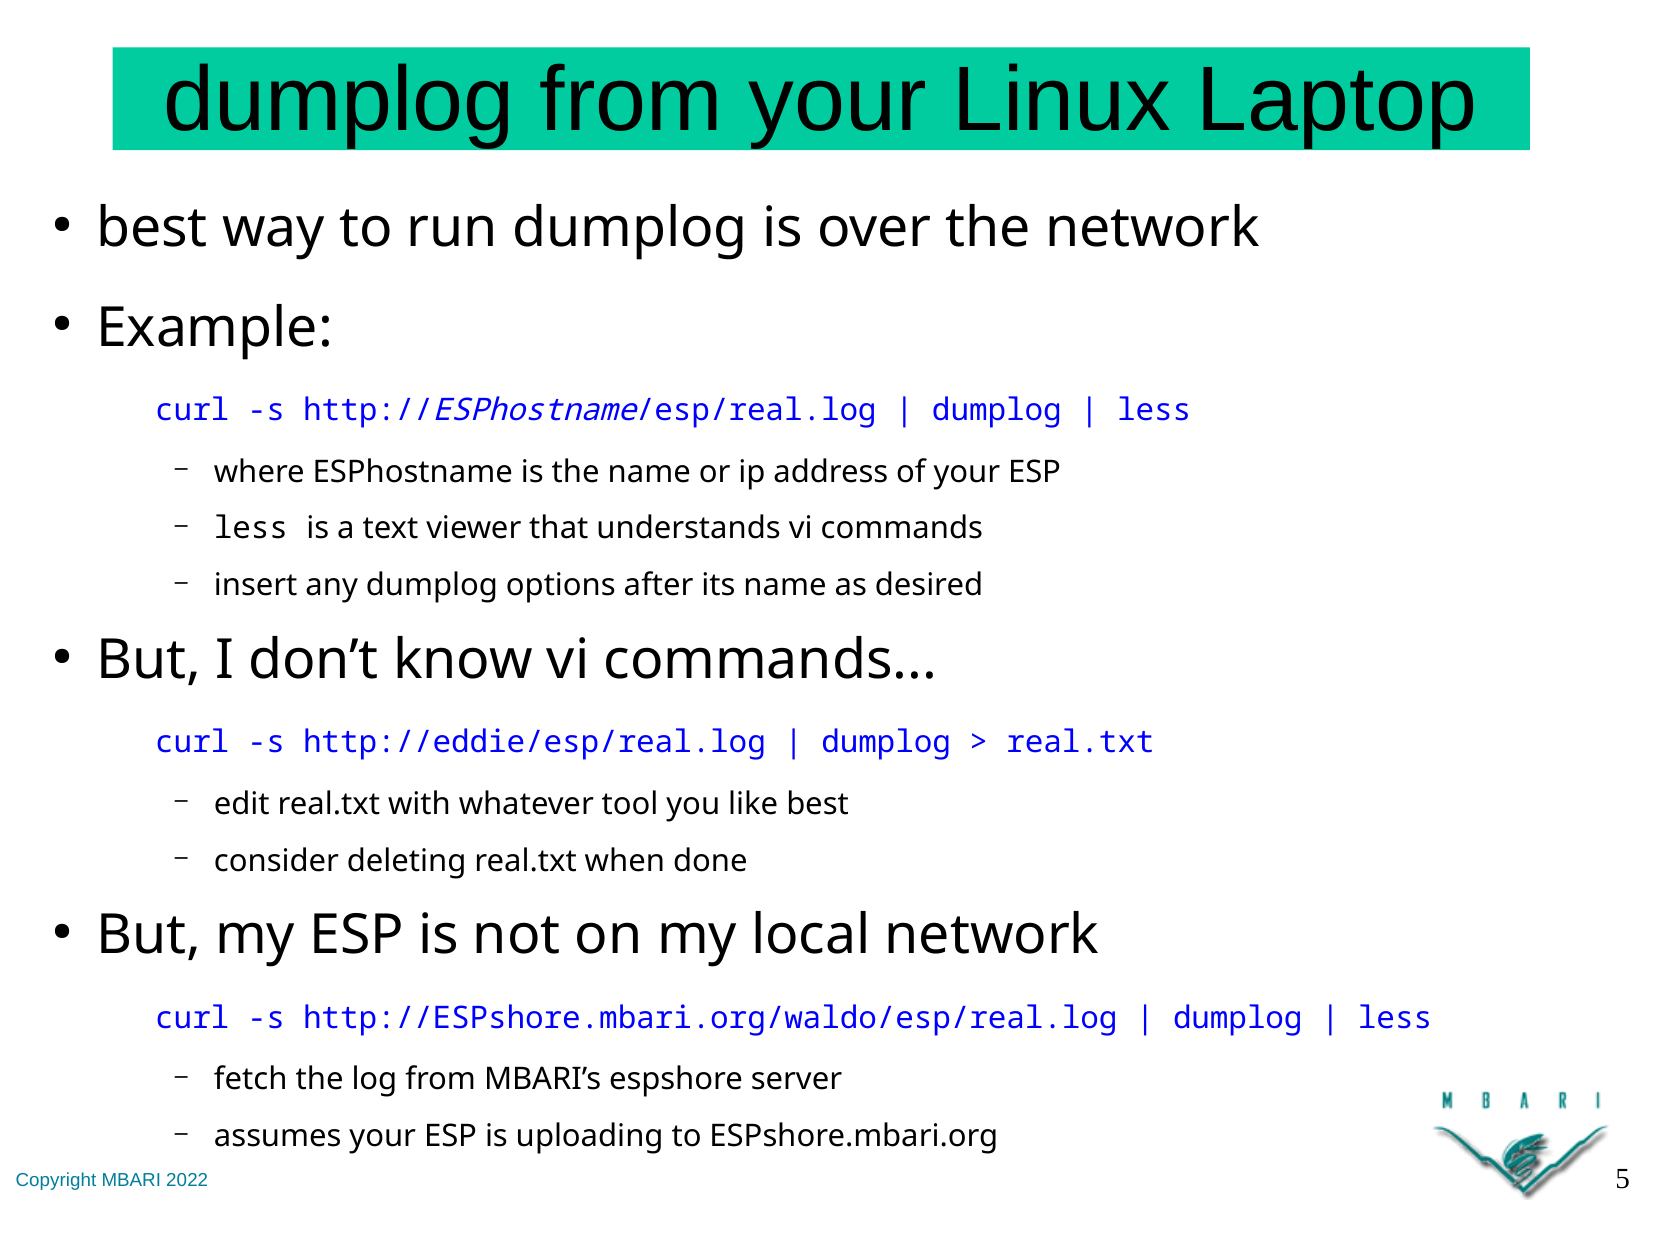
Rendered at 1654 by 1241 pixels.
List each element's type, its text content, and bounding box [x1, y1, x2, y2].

title dumplog from your Linux Laptop [112, 47, 1530, 151]
list best way to run dumplog is over the network Example: curl -s http://ESPhostname/esp/real.log | dumplog | less where ESPhostname is the name or ip address of your ESP less is a text viewer that understands vi commands insert any dumplog options after its name as desired But, I don’t know vi commands... curl -s http://eddie/esp/real.log | dumplog > real.txt edit real.txt with whatever tool you like best consider deleting real.txt when done But, my ESP is not on my local network curl -s http://ESPshore.mbari.org/waldo/esp/real.log | dumplog | less fetch the log from MBARI’s espshore server assumes your ESP is uploading to ESPshore.mbari.org [37, 187, 1613, 1156]
picture [1426, 1156, 1613, 1200]
